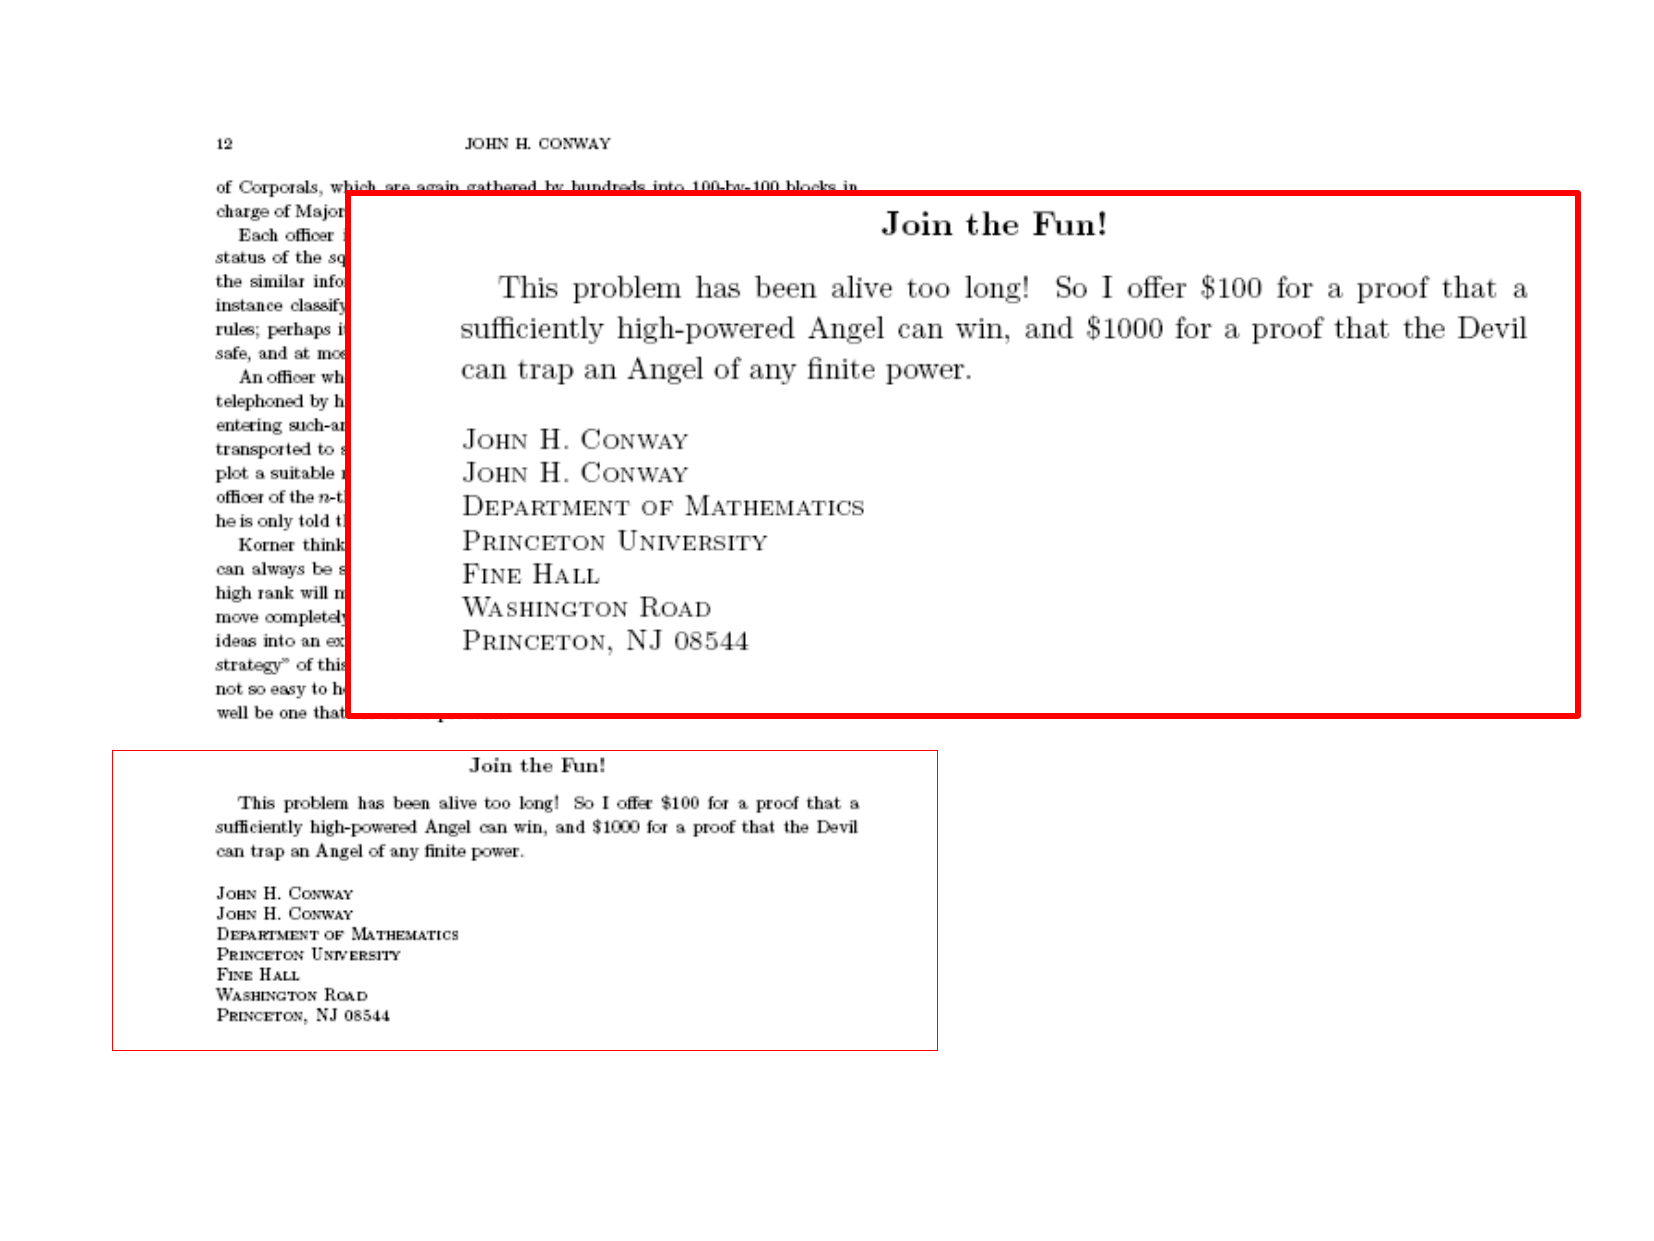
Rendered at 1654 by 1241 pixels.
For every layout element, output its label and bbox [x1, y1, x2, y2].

picture [351, 195, 1576, 713]
picture [25, 37, 1051, 1134]
